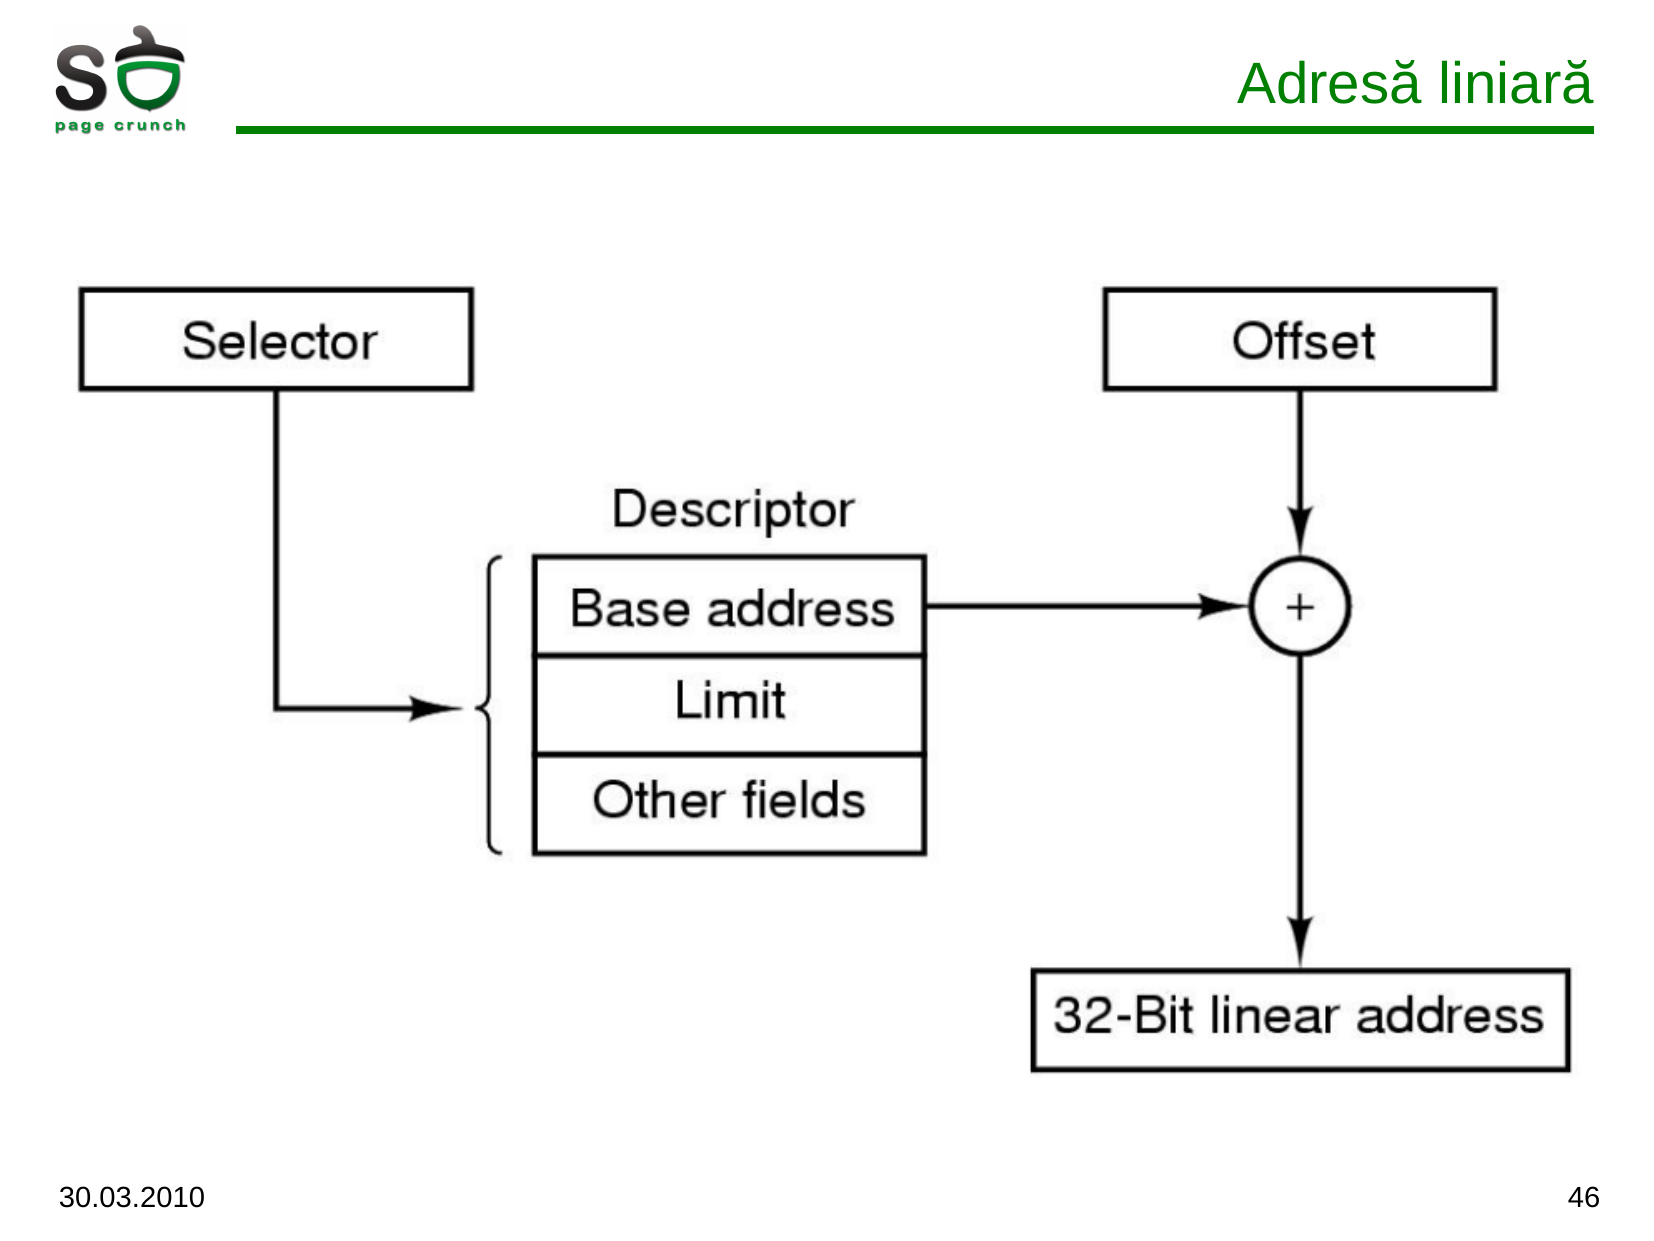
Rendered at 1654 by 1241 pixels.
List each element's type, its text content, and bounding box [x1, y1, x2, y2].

title Adresă liniară [236, 49, 1595, 119]
picture [53, 23, 188, 136]
picture [75, 280, 1579, 1079]
